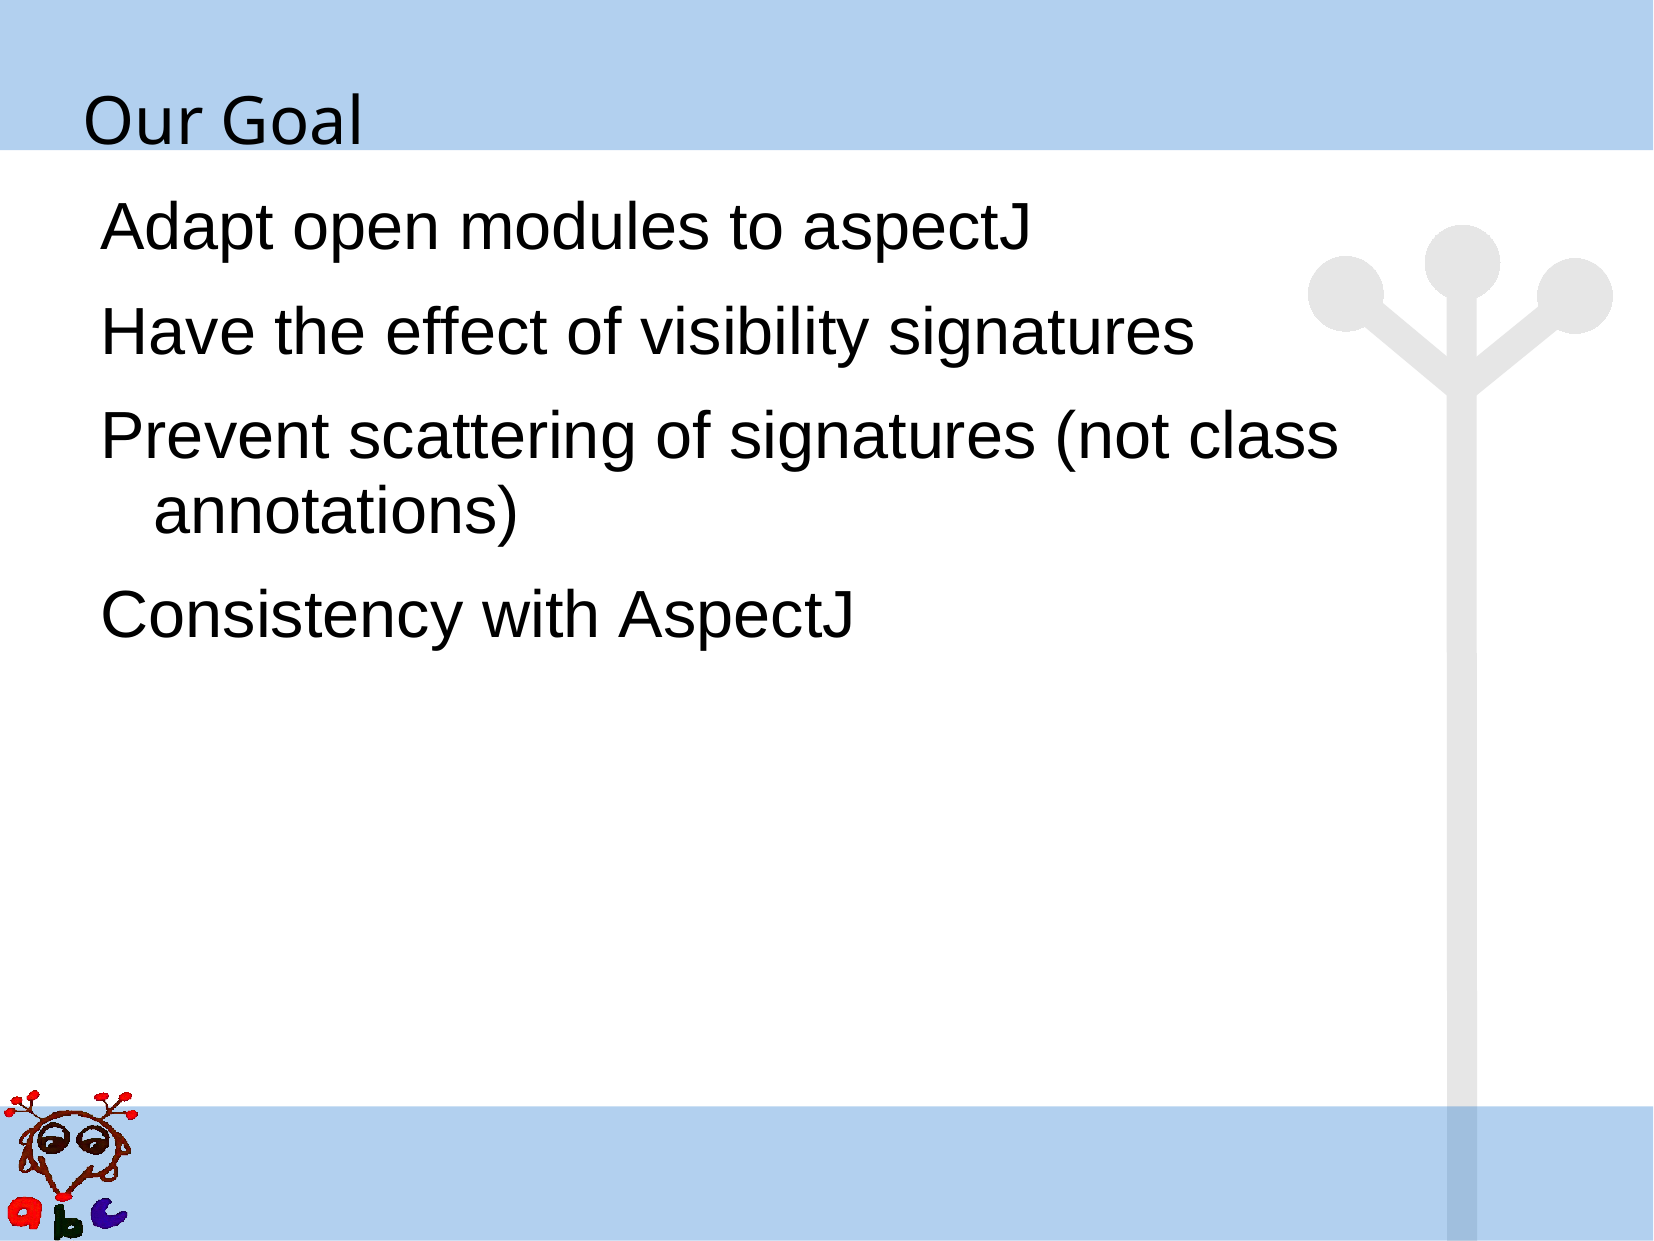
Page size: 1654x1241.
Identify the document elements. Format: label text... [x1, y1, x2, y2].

list Adapt open modules to aspectJ Have the effect of visibility signatures Prevent scattering of signatures (not class annotations) Consistency with AspectJ [82, 189, 1571, 1053]
picture [0, 1088, 139, 1241]
title Our Goal [82, 49, 1576, 188]
